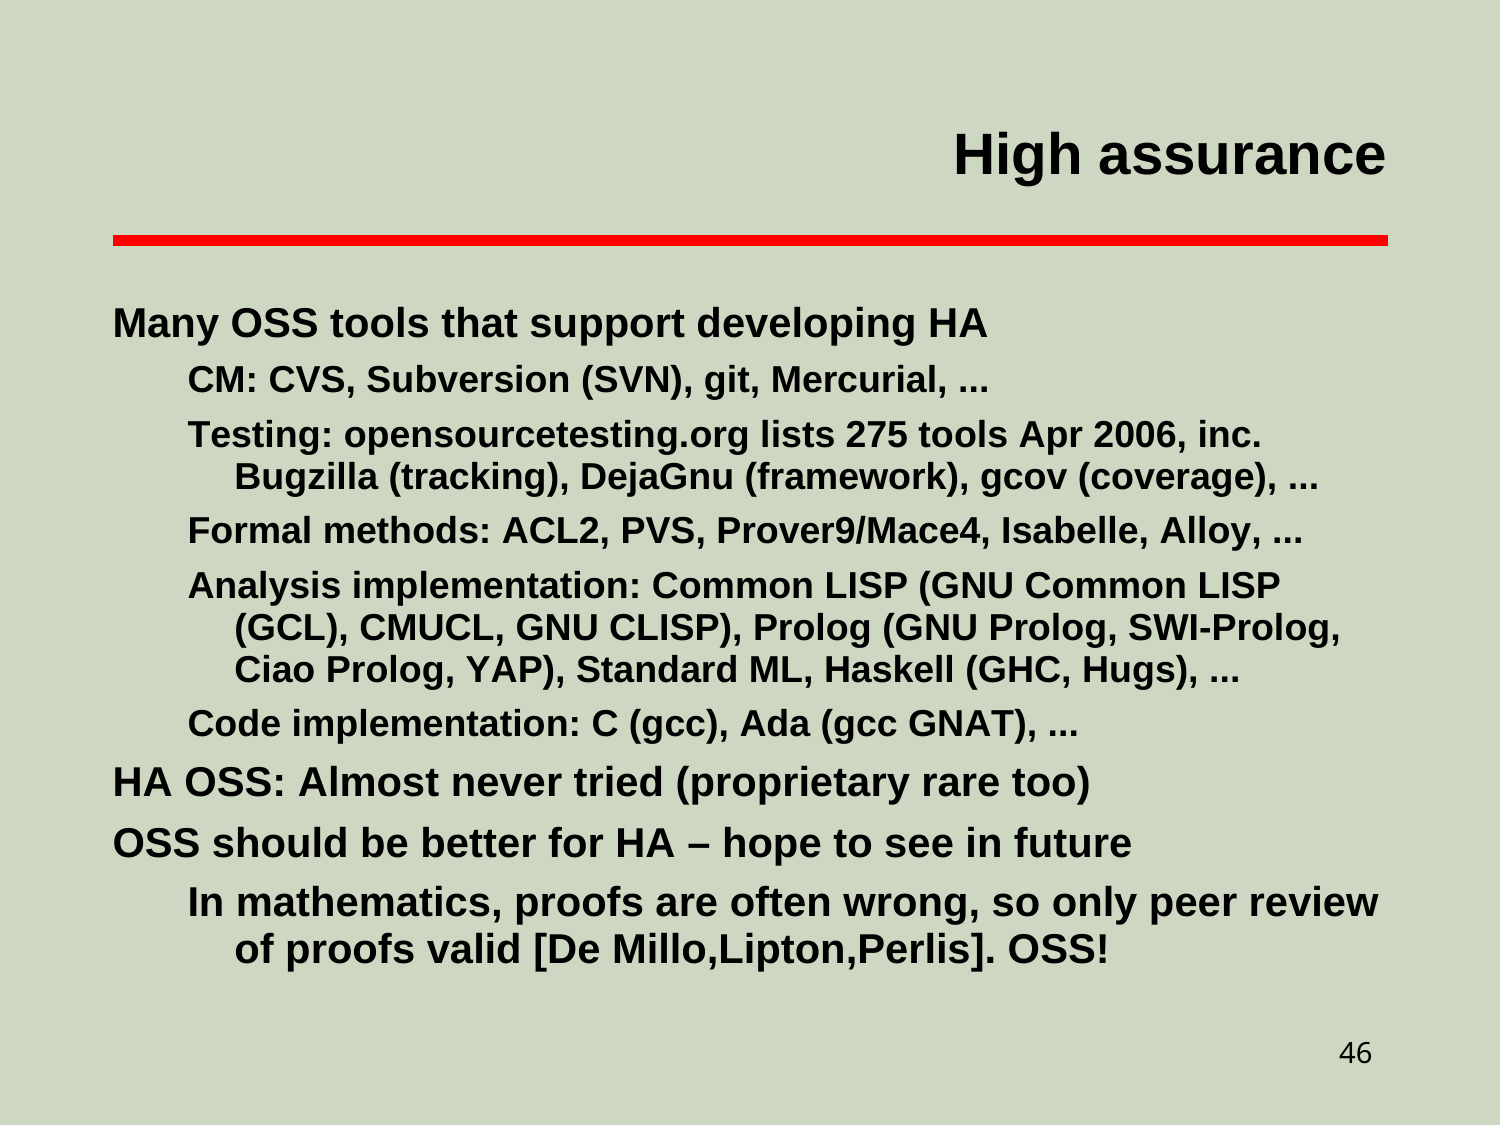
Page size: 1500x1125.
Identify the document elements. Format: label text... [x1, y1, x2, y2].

title High assurance [337, 85, 1388, 224]
list Many OSS tools that support developing HA CM: CVS, Subversion (SVN), git, Mercurial, ... Testing: opensourcetesting.org lists 275 tools Apr 2006, inc. Bugzilla (tracking), DejaGnu (framework), gcov (coverage), ... Formal methods: ACL2, PVS, Prover9/Mace4, Isabelle, Alloy, ... Analysis implementation: Common LISP (GNU Common LISP (GCL), CMUCL, GNU CLISP), Prolog (GNU Prolog, SWI-Prolog, Ciao Prolog, YAP), Standard ML, Haskell (GHC, Hugs), ... Code implementation: C (gcc), Ada (gcc GNAT), ... HA OSS: Almost never tried (proprietary rare too) OSS should be better for HA – hope to see in future In mathematics, proofs are often wrong, so only peer review of proofs valid [De Millo,Lipton,Perlis]. OSS! [112, 299, 1388, 1111]
